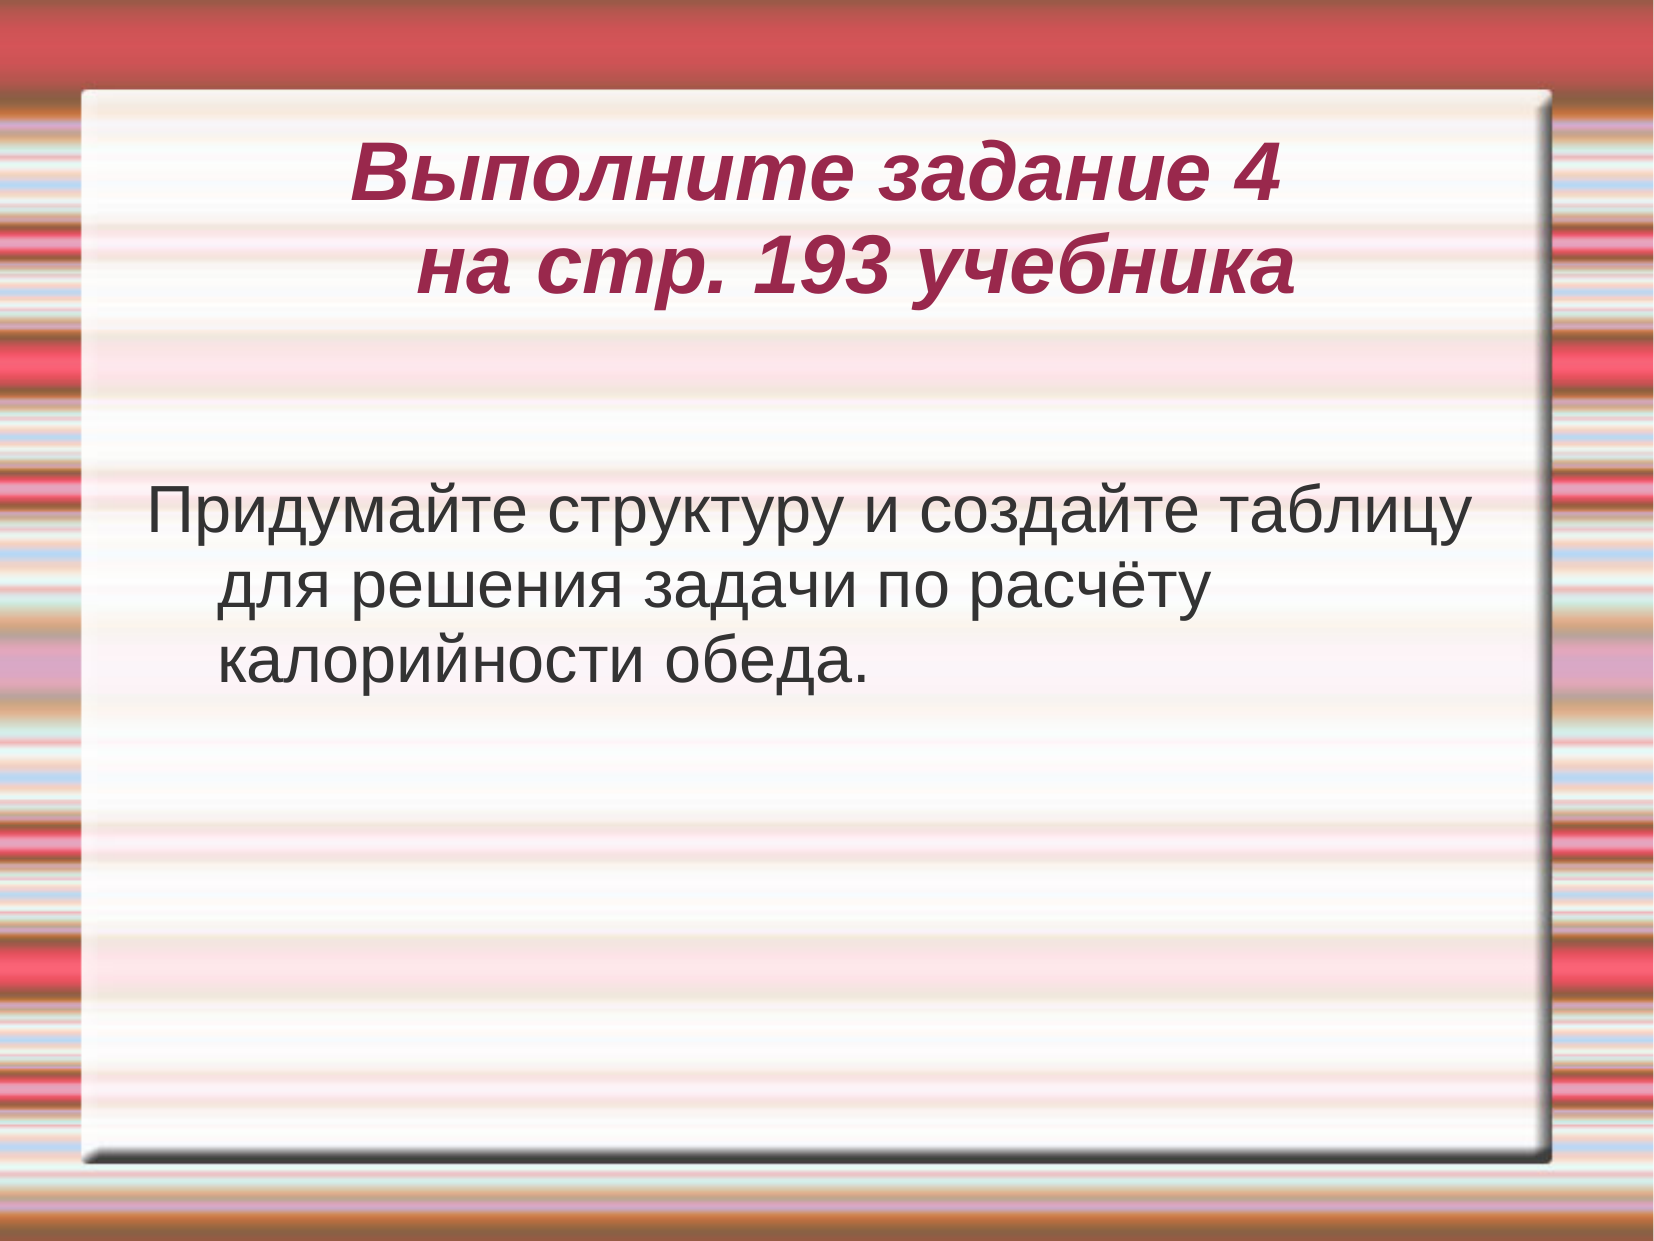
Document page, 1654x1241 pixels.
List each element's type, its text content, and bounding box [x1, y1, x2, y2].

list Придумайте структуру и создайте таблицу для решения задачи по расчёту калорийности обеда. [134, 472, 1516, 1118]
picture [0, 0, 1654, 1241]
title Выполните задание 4 на стр. 193 учебника [121, 121, 1534, 316]
